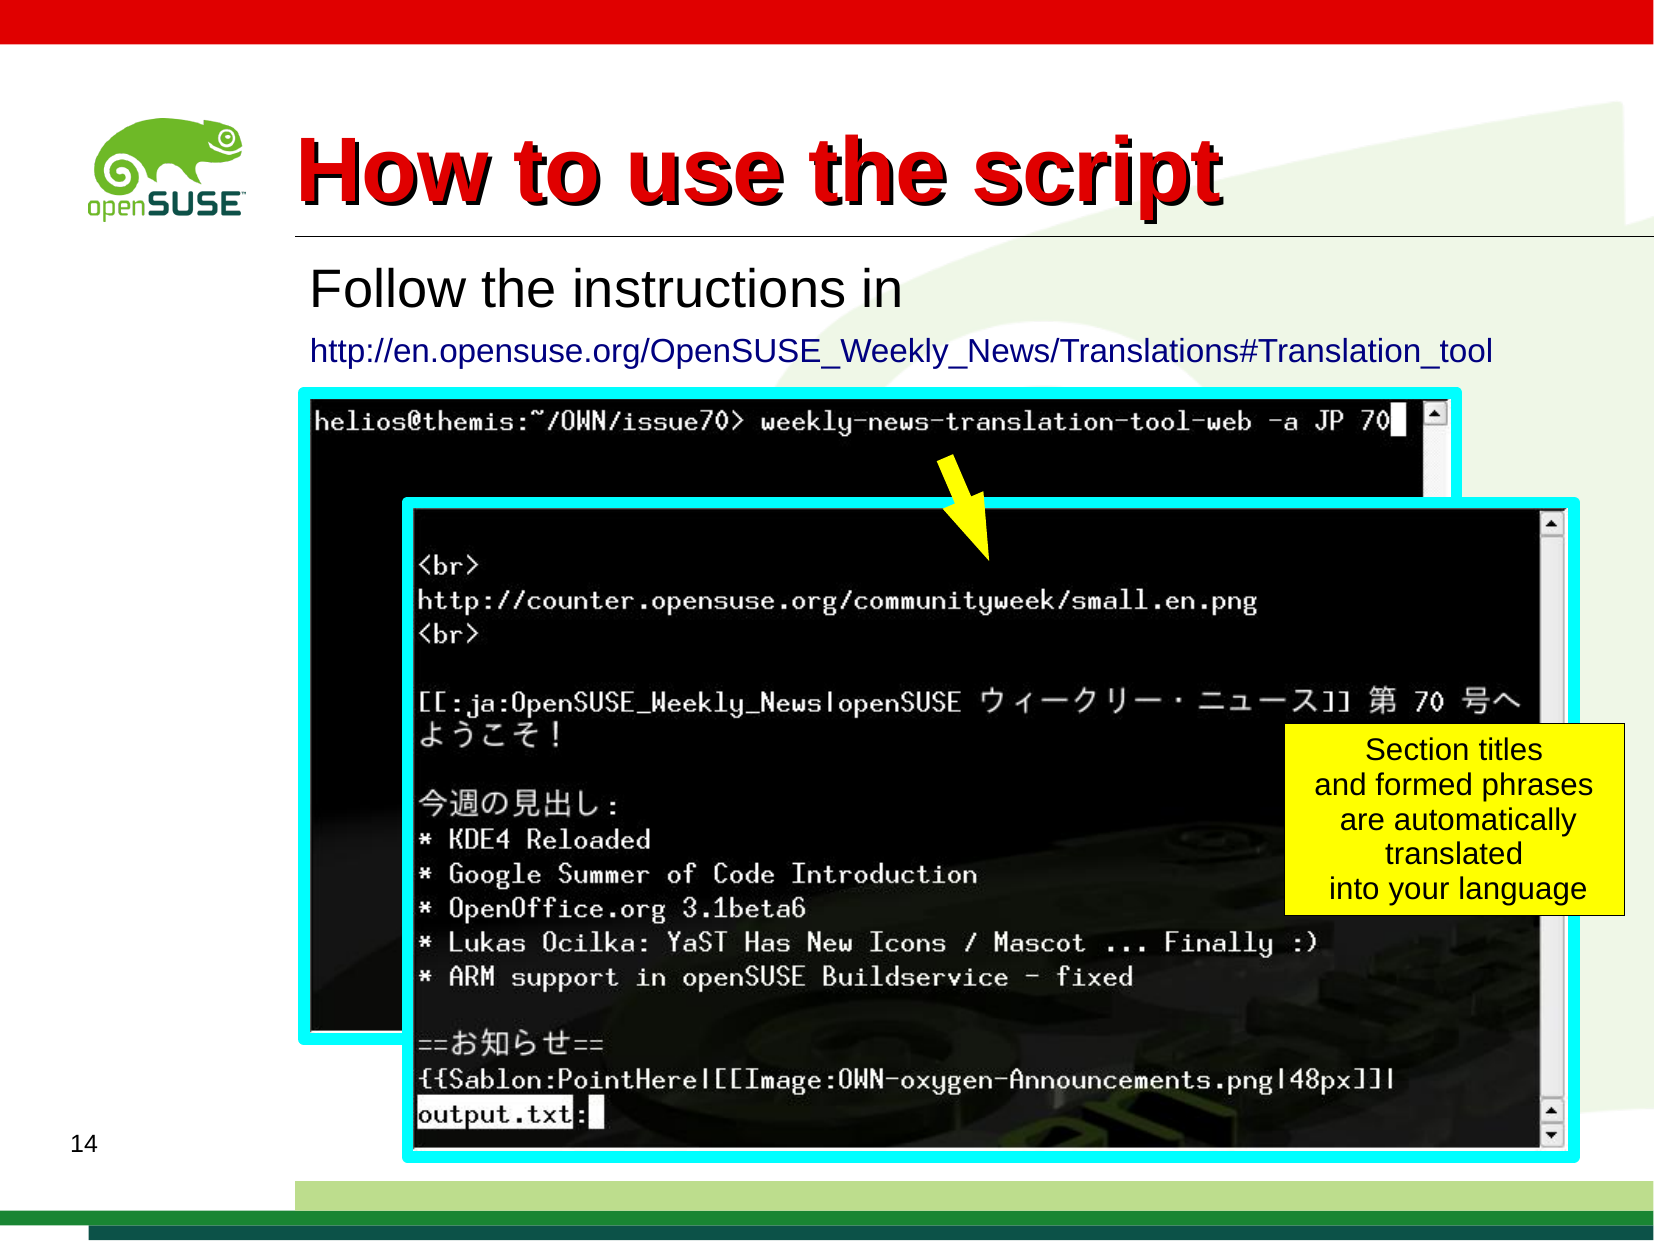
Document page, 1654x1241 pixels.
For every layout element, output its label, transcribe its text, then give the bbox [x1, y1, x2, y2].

text_box [0, 0, 1654, 45]
picture [625, 86, 1654, 236]
title How to use the script [295, 120, 1592, 220]
picture [88, 118, 246, 222]
text_box <番号> [71, 1122, 183, 1164]
picture [310, 398, 1451, 1034]
text_box Section titles and formed phrases are automatically translated into your language [1284, 723, 1625, 916]
text_box Follow the instructions in http://en.opensuse.org/OpenSUSE_Weekly_News/Translations#Translation_tool [295, 250, 1595, 374]
picture [625, 237, 1654, 1177]
text_box [0, 1181, 1654, 1241]
picture [413, 508, 1568, 1151]
